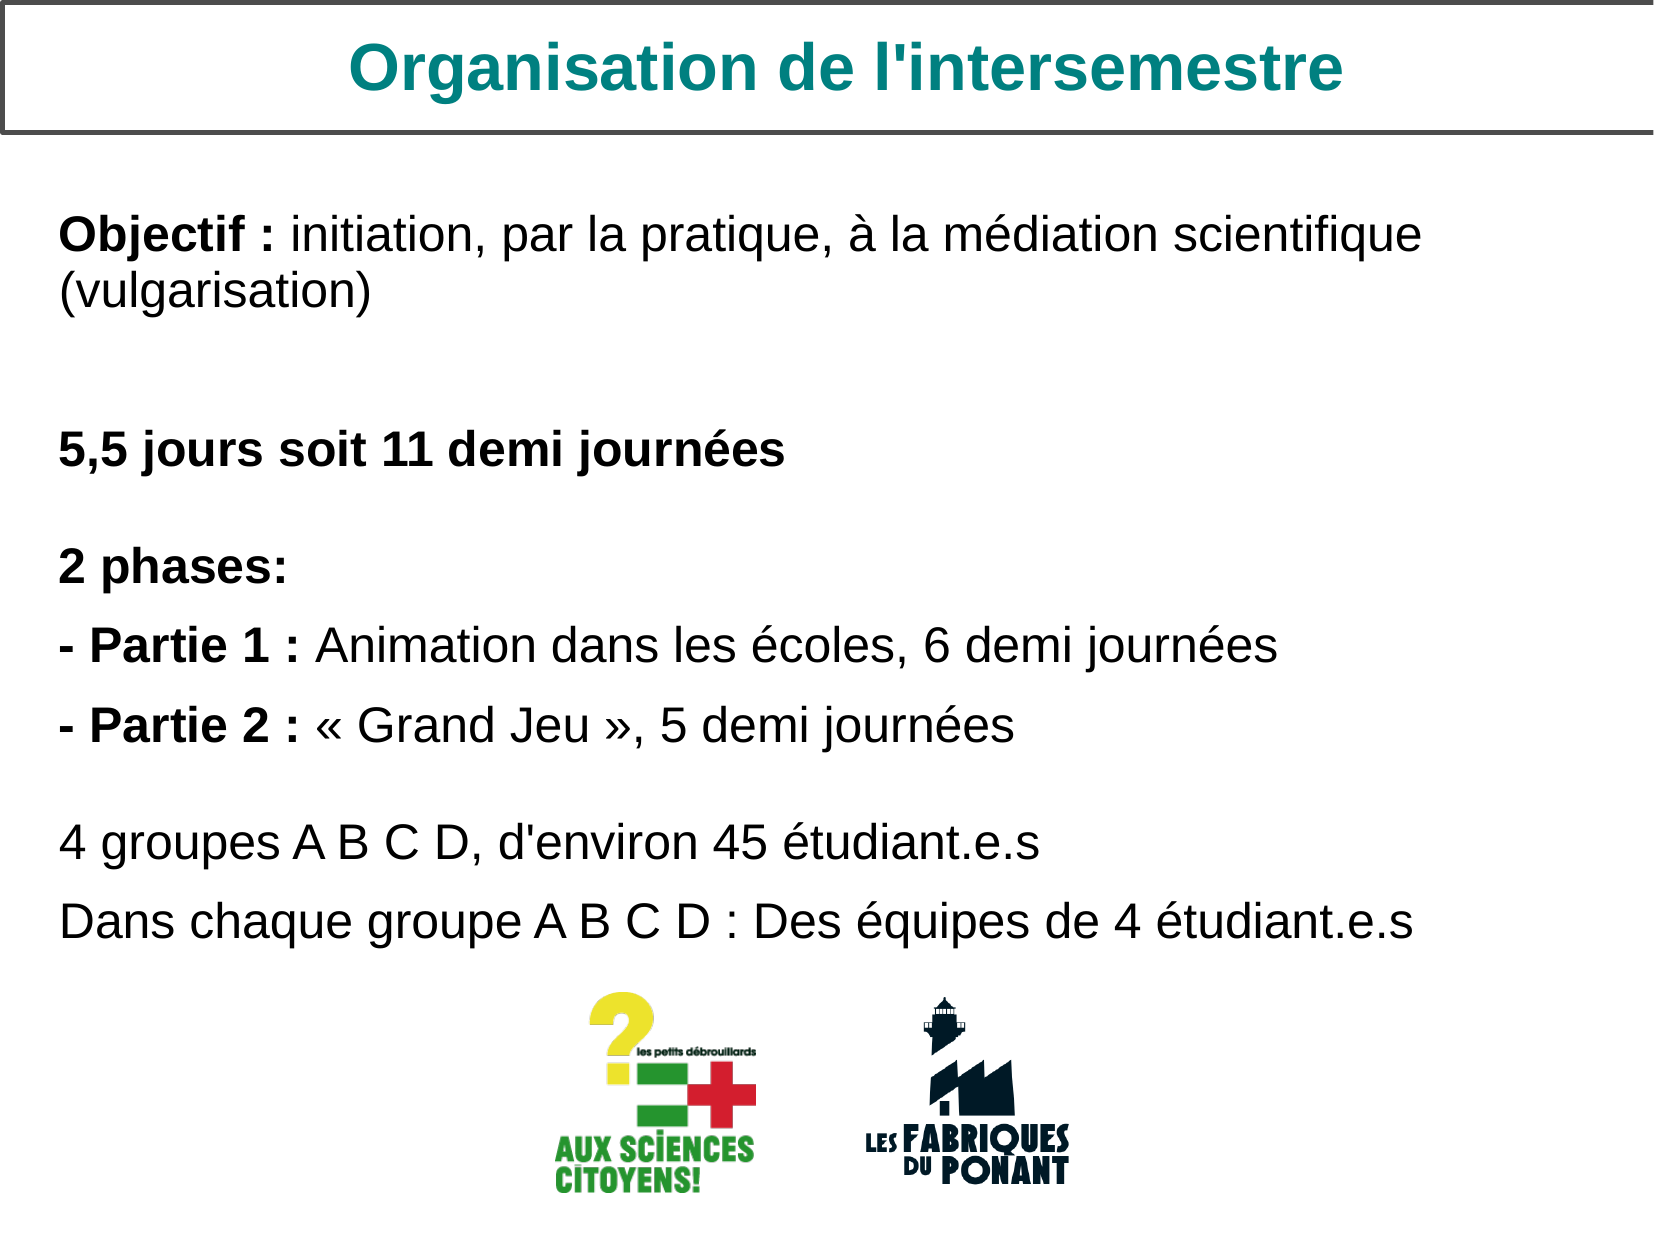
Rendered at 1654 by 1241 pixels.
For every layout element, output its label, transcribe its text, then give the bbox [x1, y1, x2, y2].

list Objectif : initiation, par la pratique, à la médiation scientifique (vulgarisation) 5,5 jours soit 11 demi journées 2 phases: - Partie 1 : Animation dans les écoles, 6 demi journées - Partie 2 : « Grand Jeu », 5 demi journées 4 groupes A B C D, d'environ 45 étudiant.e.s Dans chaque groupe A B C D : Des équipes de 4 étudiant.e.s [59, 206, 1607, 950]
picture [773, 992, 1165, 1205]
text_box Organisation de l'intersemestre [2, 2, 1654, 133]
picture [555, 992, 756, 1193]
